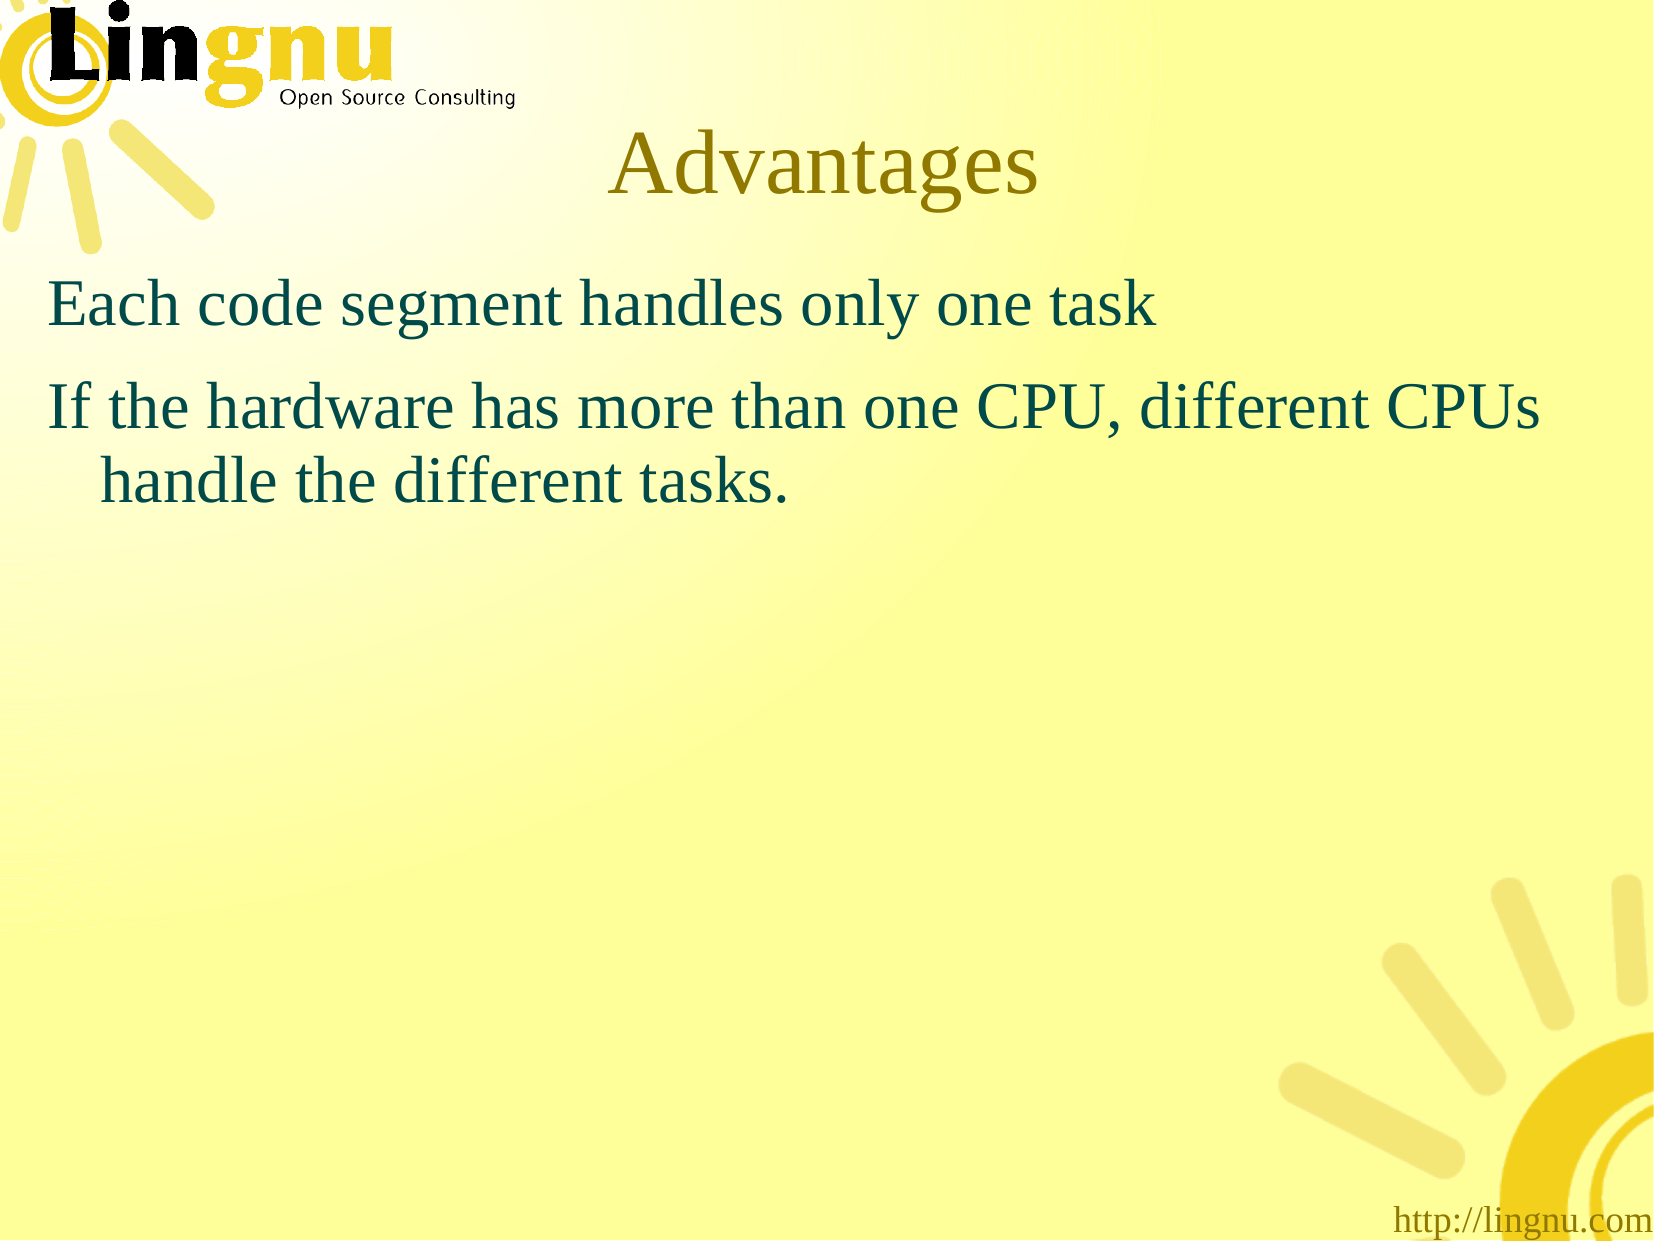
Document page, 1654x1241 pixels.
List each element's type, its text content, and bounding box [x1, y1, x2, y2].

picture [0, 0, 516, 256]
picture [1256, 871, 1654, 1241]
list Each code segment handles only one task If the hardware has more than one CPU, different CPUs handle the different tasks. [29, 265, 1625, 1211]
title Advantages [118, 58, 1531, 265]
